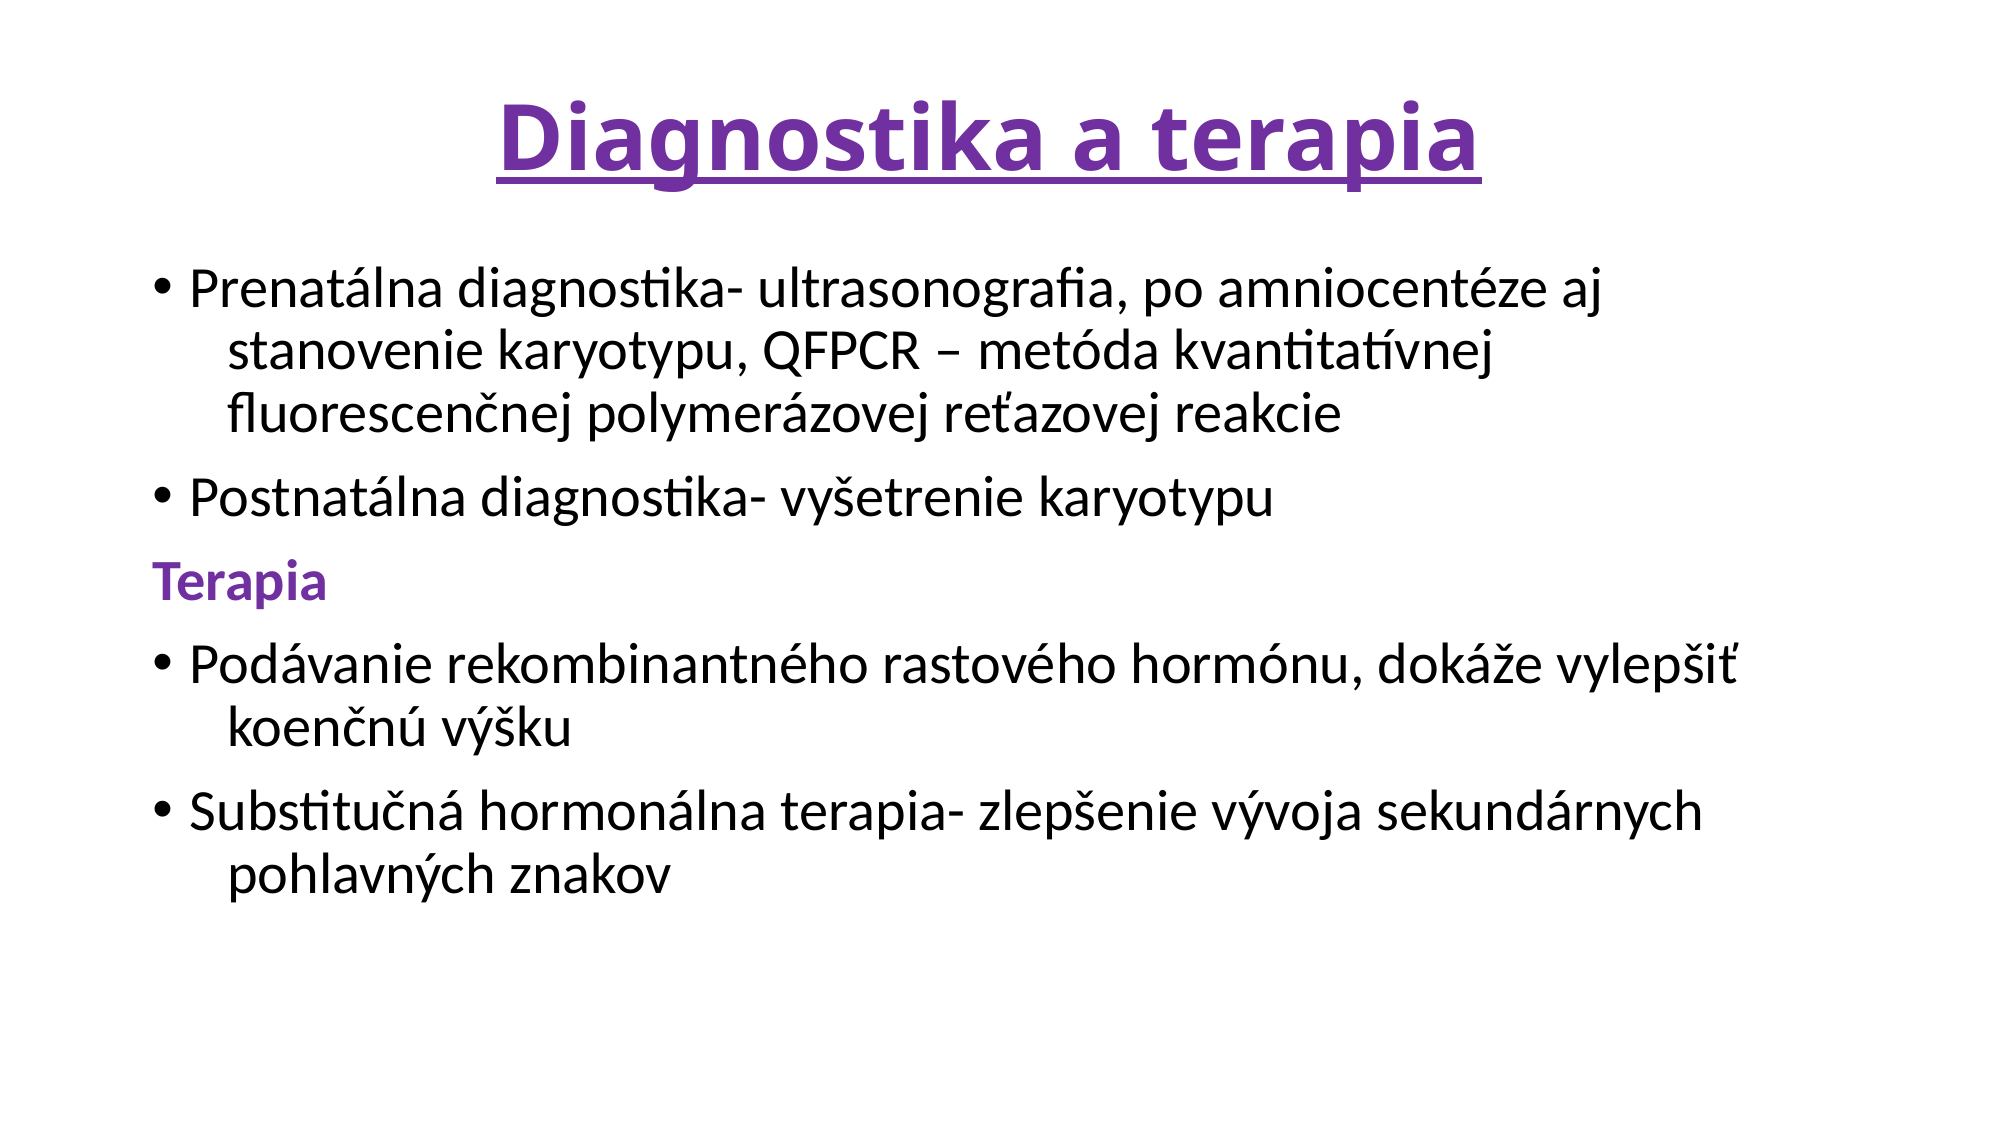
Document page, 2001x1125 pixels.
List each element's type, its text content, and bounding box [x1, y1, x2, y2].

title Diagnostika a terapia [126, 32, 1852, 250]
list Prenatálna diagnostika- ultrasonografia, po amniocentéze aj stanovenie karyotypu, QFPCR – metóda kvantitatívnej fluorescenčnej polymerázovej reťazovej reakcie Postnatálna diagnostika- vyšetrenie karyotypu Terapia Podávanie rekombinantného rastového hormónu, dokáže vylepšiť koenčnú výšku Substitučná hormonálna terapia- zlepšenie vývoja sekundárnych pohlavných znakov [137, 249, 1863, 1018]
